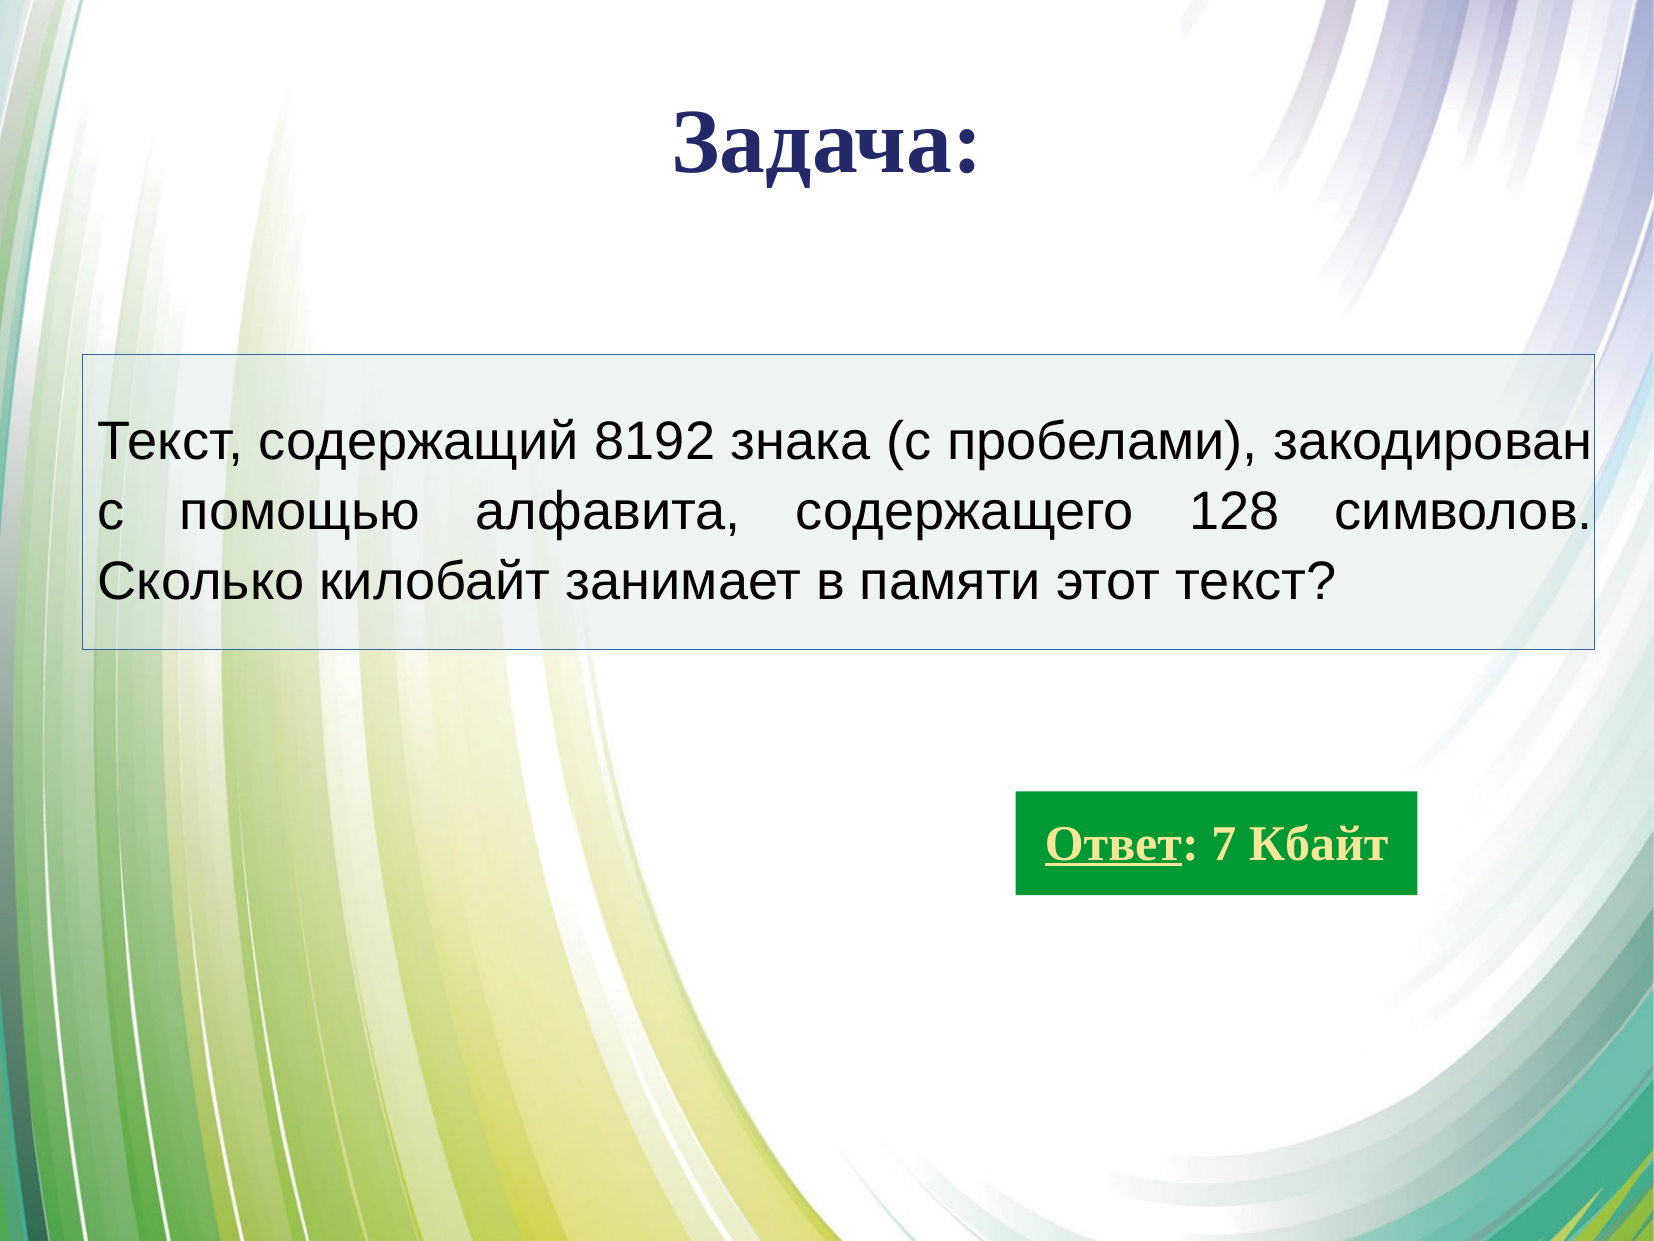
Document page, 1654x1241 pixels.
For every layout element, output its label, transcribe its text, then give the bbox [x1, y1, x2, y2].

text_box [82, 354, 1595, 650]
text_box Ответ: 7 Кбайт [1015, 791, 1418, 896]
list Текст, содержащий 8192 знака (с пробелами), закодирован с помощью алфавита, содержащего 128 символов. Сколько килобайт занимает в памяти этот текст? [97, 402, 1595, 733]
title Задача: [121, 37, 1534, 246]
picture [0, 0, 1654, 1241]
